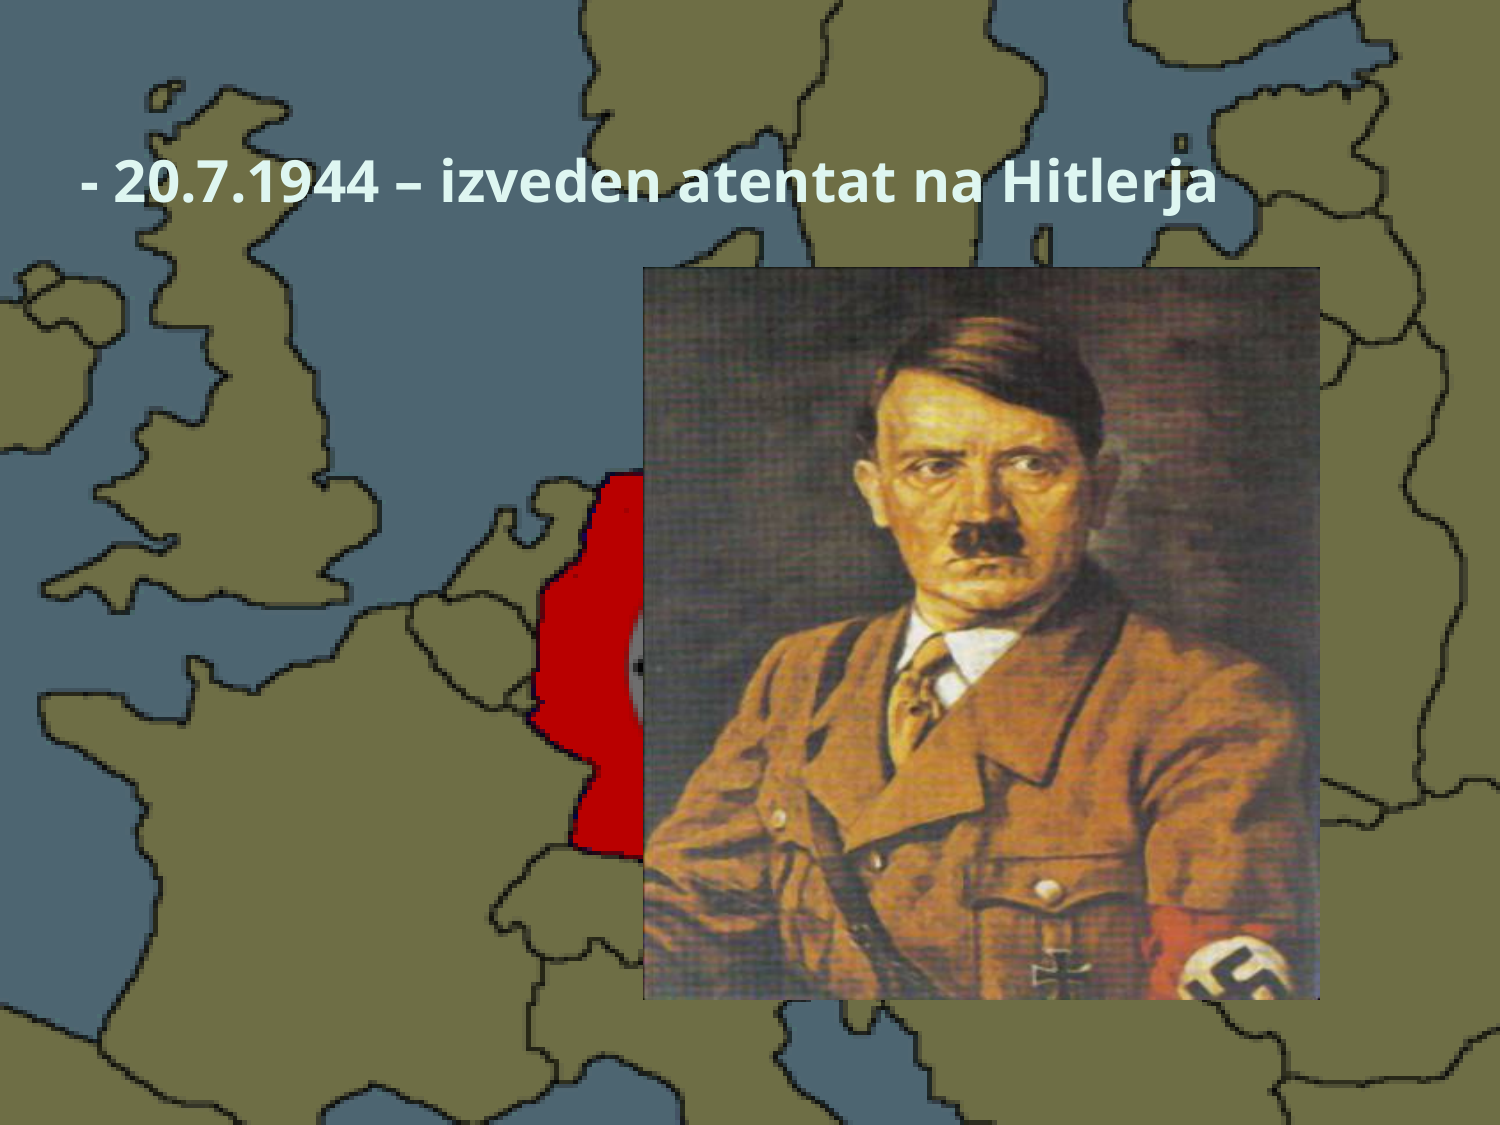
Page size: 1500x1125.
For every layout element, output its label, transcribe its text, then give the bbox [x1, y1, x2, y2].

list - 20.7.1944 – izveden atentat na Hitlerja [64, 54, 1388, 835]
picture [0, 0, 1500, 1125]
